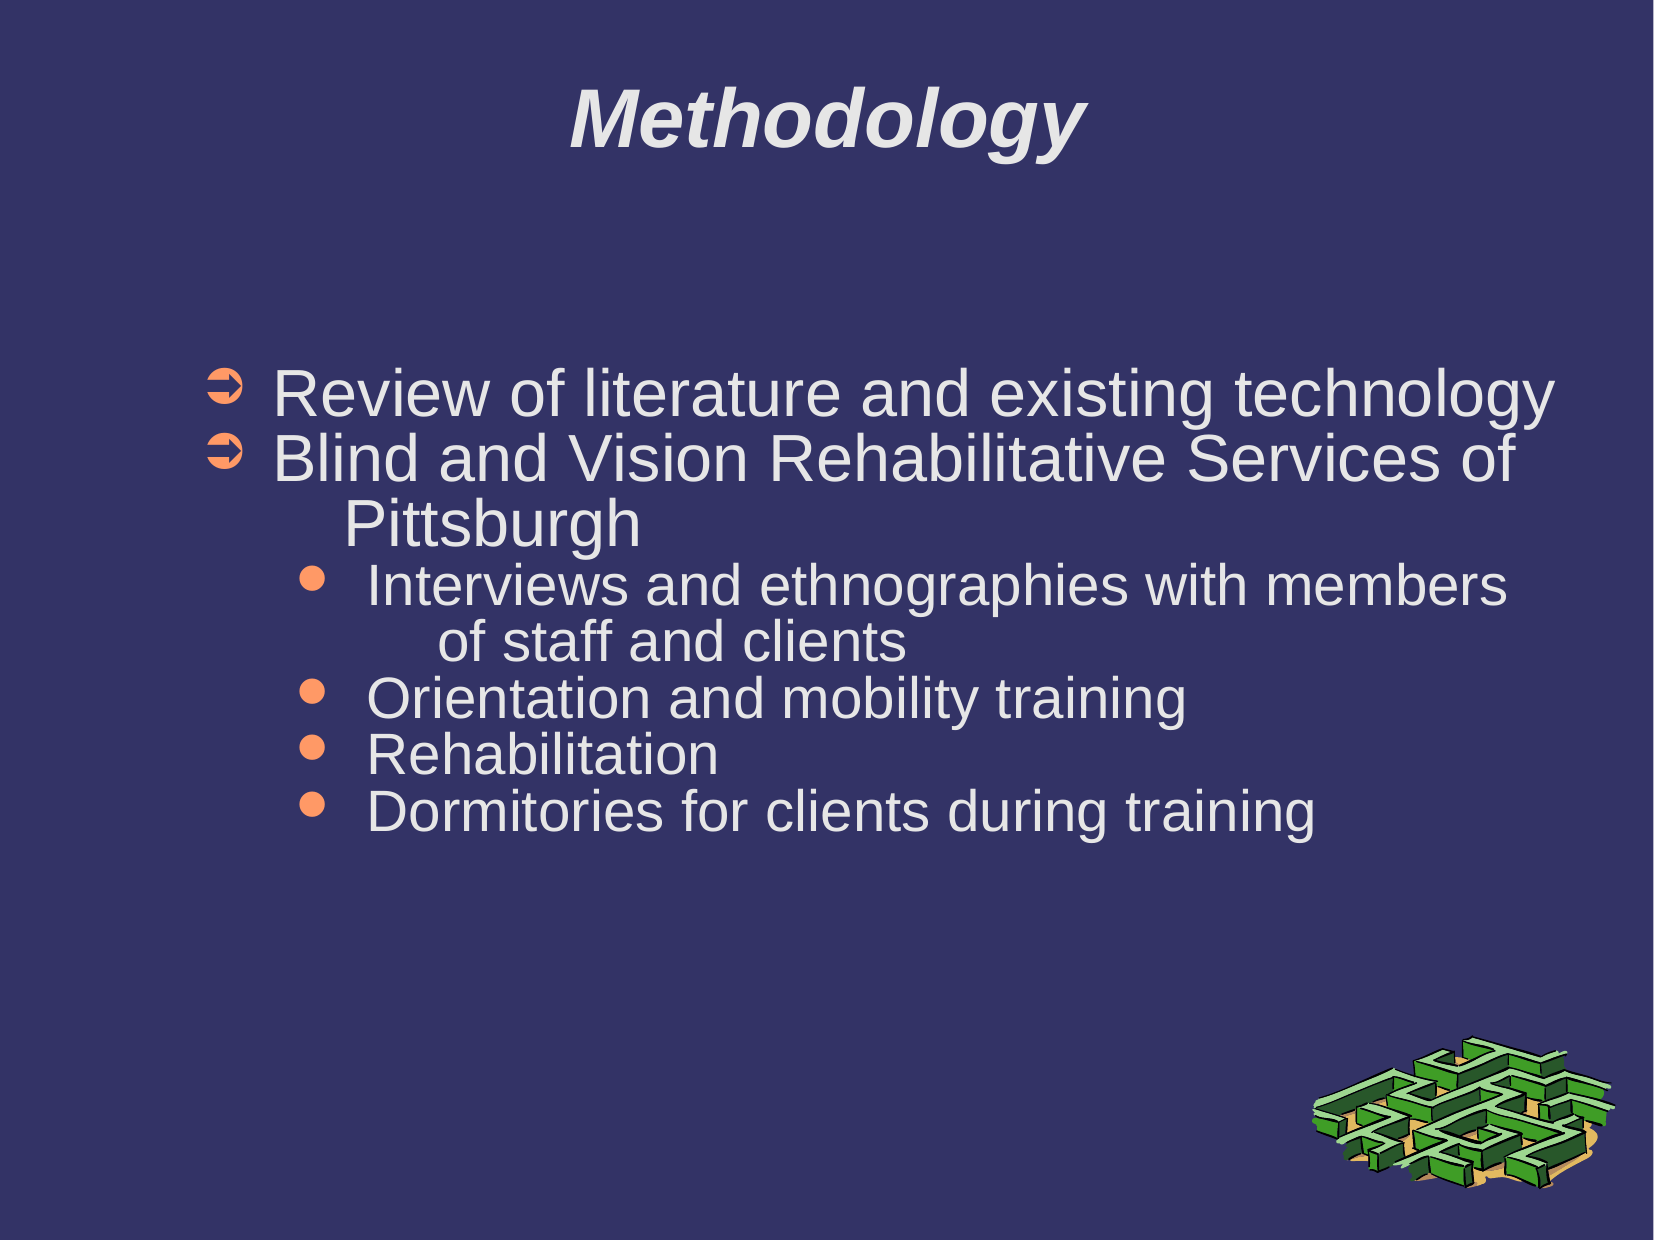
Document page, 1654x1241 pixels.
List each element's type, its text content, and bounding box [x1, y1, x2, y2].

title Methodology [121, 19, 1534, 227]
list Review of literature and existing technology Blind and Vision Rehabilitative Services of Pittsburgh Interviews and ethnographies with members of staff and clients Orientation and mobility training Rehabilitation Dormitories for clients during training [178, 364, 1570, 1241]
